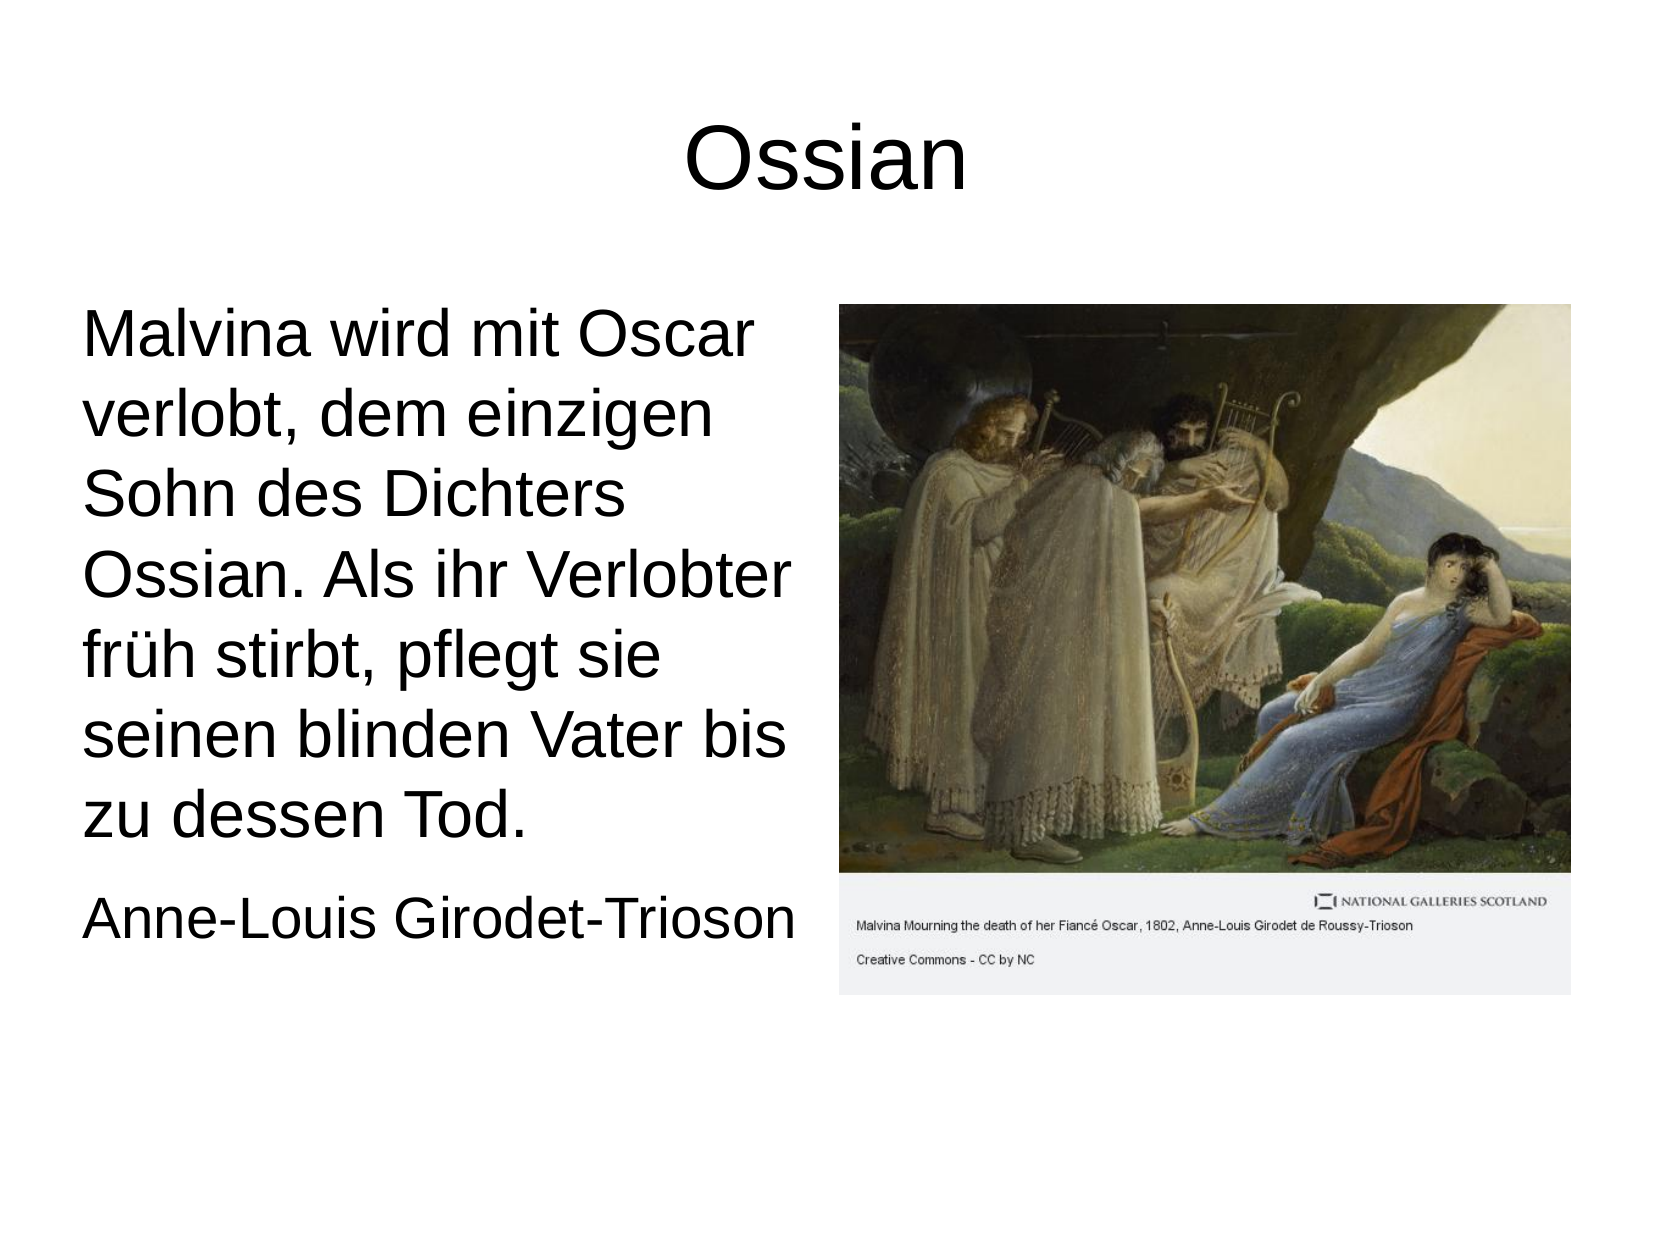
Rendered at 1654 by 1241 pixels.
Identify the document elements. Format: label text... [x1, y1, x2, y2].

list Malvina wird mit Oscar verlobt, dem einzigen Sohn des Dichters Ossian. Als ihr Verlobter früh stirbt, pflegt sie seinen blinden Vater bis zu dessen Tod. Anne-Louis Girodet-Trioson [82, 290, 815, 1010]
title Ossian [82, 49, 1571, 257]
picture [839, 304, 1571, 995]
